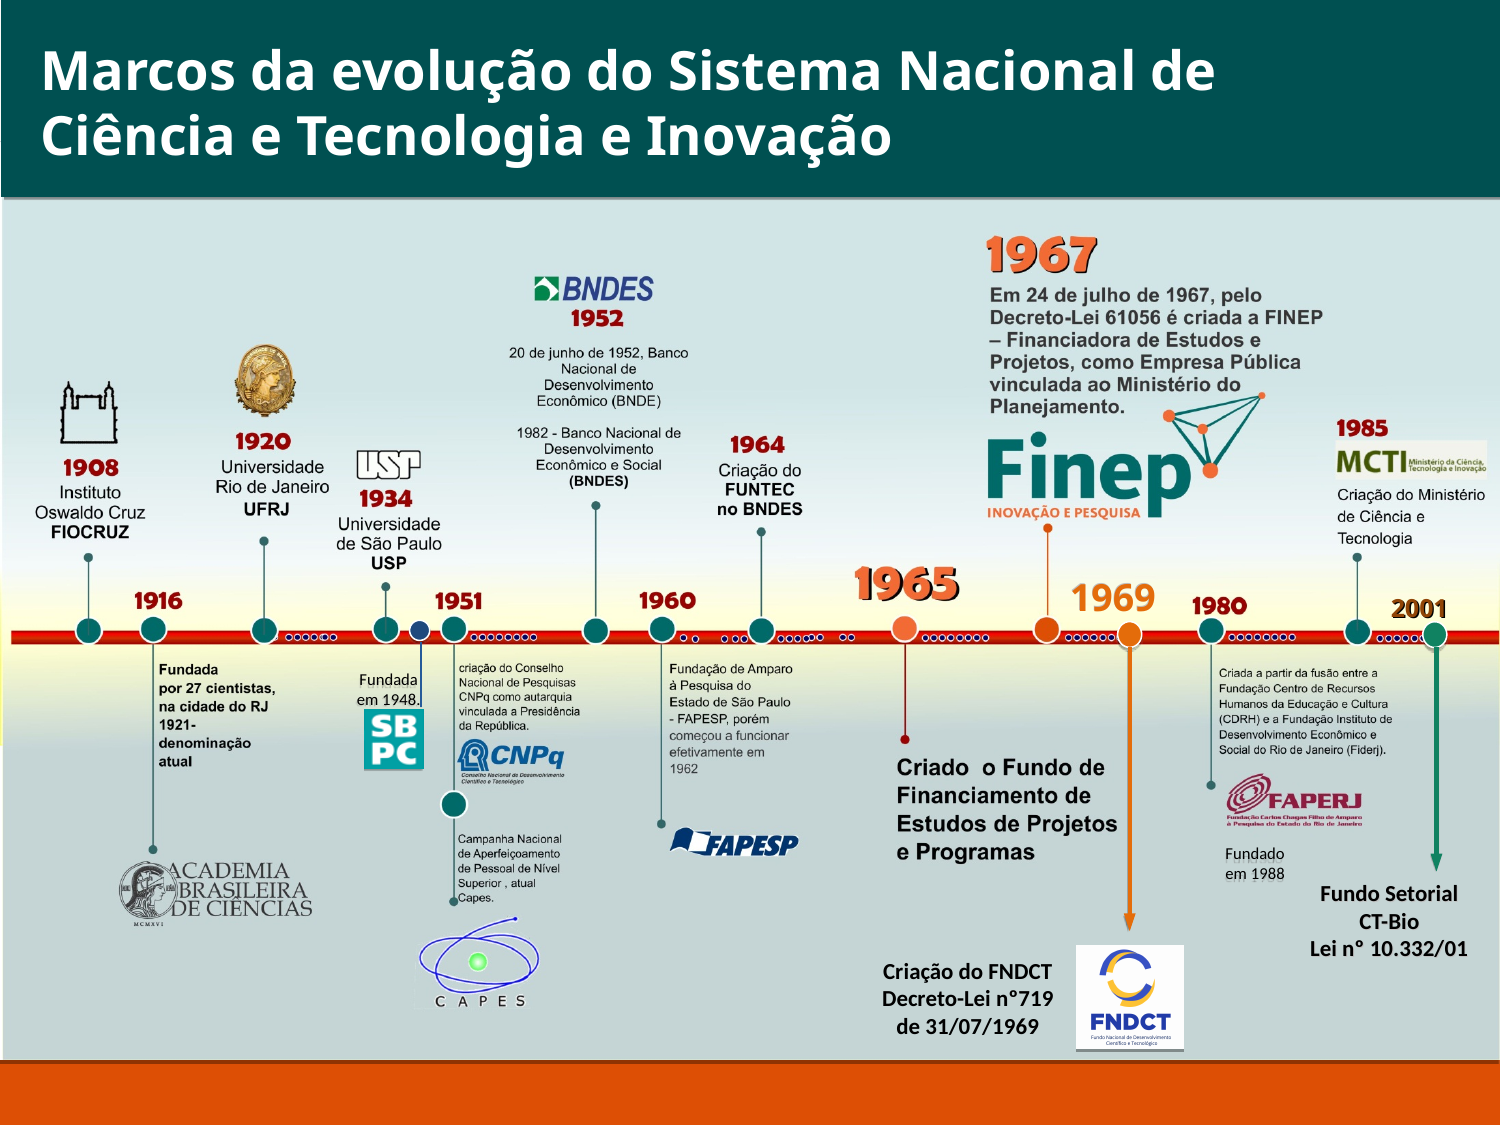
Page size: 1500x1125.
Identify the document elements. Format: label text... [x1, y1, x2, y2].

text_box Fundada em 1948. [340, 656, 437, 721]
text_box [1117, 621, 1142, 648]
text_box Criação do FNDCT Decreto-Lei nº719 de 31/07/1969 [859, 949, 1077, 1048]
text_box Marcos da evolução do Sistema Nacional de Ciência e Tecnologia e Inovação [25, 28, 1294, 175]
text_box [1, 0, 1500, 197]
text_box [0, 1060, 1500, 1125]
text_box Fundado em 1988 [1207, 830, 1303, 895]
picture [0, 192, 1500, 1060]
text_box [1422, 621, 1447, 648]
text_box [409, 620, 430, 641]
text_box 1969 [1055, 566, 1190, 628]
text_box 2001 [1375, 584, 1490, 631]
text_box Fundo Setorial CT-Bio Lei nº 10.332/01 [1293, 871, 1486, 970]
